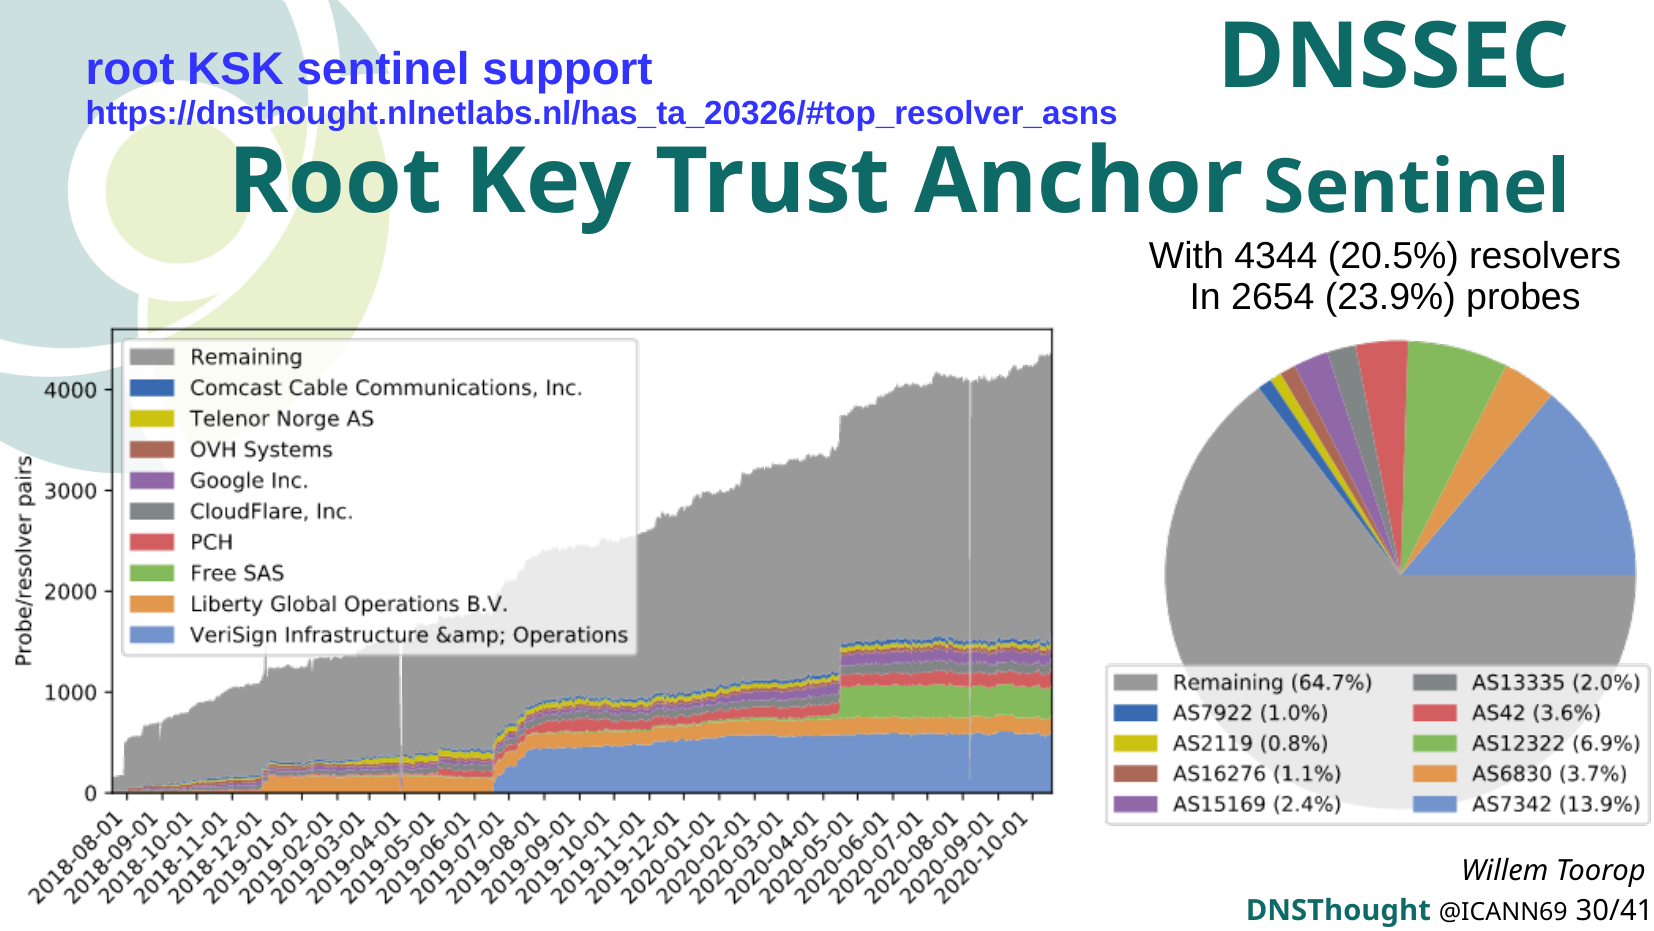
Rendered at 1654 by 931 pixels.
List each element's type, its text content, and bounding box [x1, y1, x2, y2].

picture [0, 307, 1075, 924]
text_box root KSK sentinel support https://dnsthought.nlnetlabs.nl/has_ta_20326/#top_resolver_asns [70, 35, 1158, 156]
picture [1092, 295, 1654, 857]
title DNSSEC Root Key Trust Anchor Sentinel [82, 8, 1571, 221]
text_box With 4344 (20.5%) resolvers In 2654 (23.9%) probes [1134, 226, 1654, 295]
